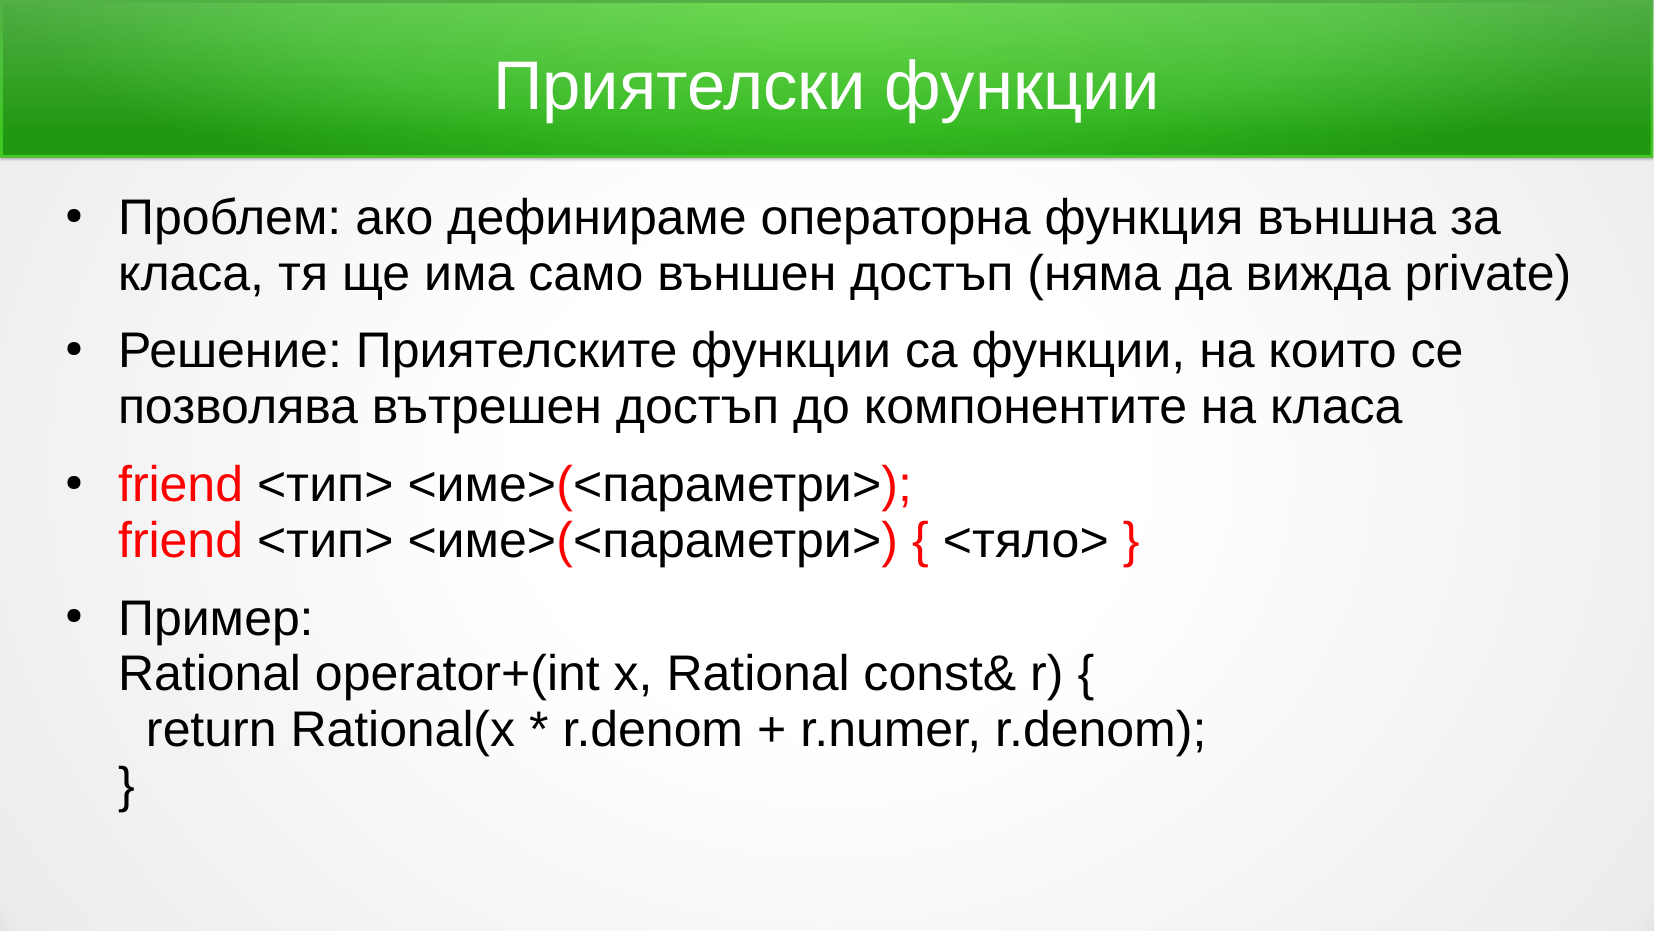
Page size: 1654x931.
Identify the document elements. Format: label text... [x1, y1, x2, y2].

list Проблем: ако дефинираме операторна функция външна за класа, тя ще има само външен достъп (няма да вижда private) Решение: Приятелските функции са функции, на които се позволява вътрешен достъп до компонентите на класа friend <тип> <име>(<параметри>); friend <тип> <име>(<параметри>) { <тяло> } Пример: Rational operator+(int x, Rational const& r) { return Rational(x * r.denom + r.numer, r.denom); } [47, 188, 1619, 898]
title Приятелски функции [82, 37, 1571, 135]
